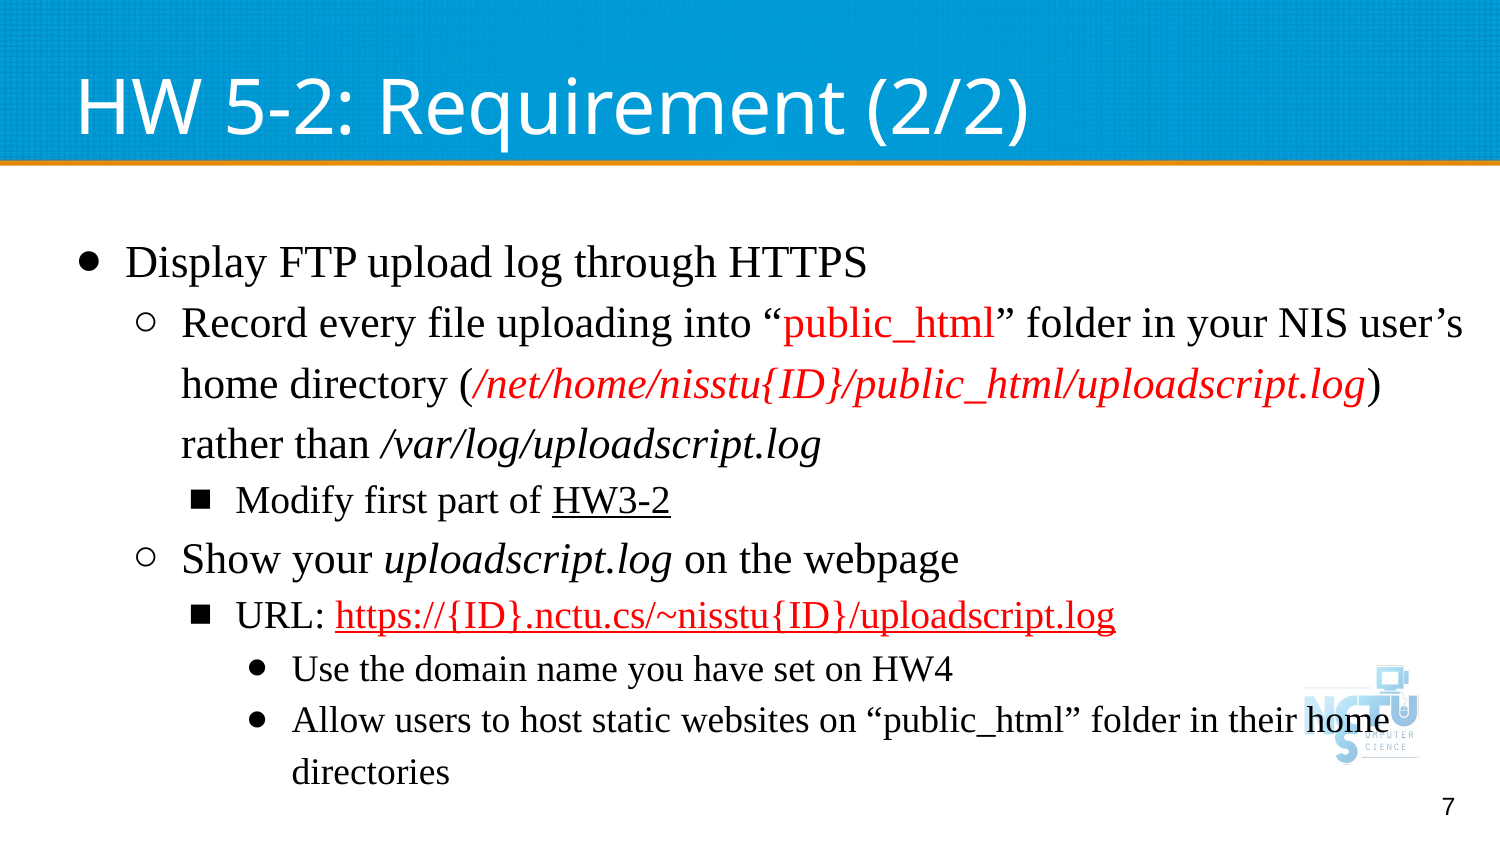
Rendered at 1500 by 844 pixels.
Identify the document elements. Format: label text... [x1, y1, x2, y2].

slide_number <number> [1403, 779, 1494, 844]
list Display FTP upload log through HTTPS Record every file uploading into “public_html” folder in your NIS user’s home directory (/net/home/nisstu{ID}/public_html/uploadscript.log) rather than /var/log/uploadscript.log Modify first part of HW3-2 Show your uploadscript.log on the webpage URL: https://{ID}.nctu.cs/~nisstu{ID}/uploadscript.log Use the domain name you have set on HW4 Allow users to host static websites on “public_html” folder in their home directories [70, 223, 1475, 780]
picture [0, 160, 1500, 844]
title HW 5-2: Requirement (2/2) [74, 33, 1425, 175]
